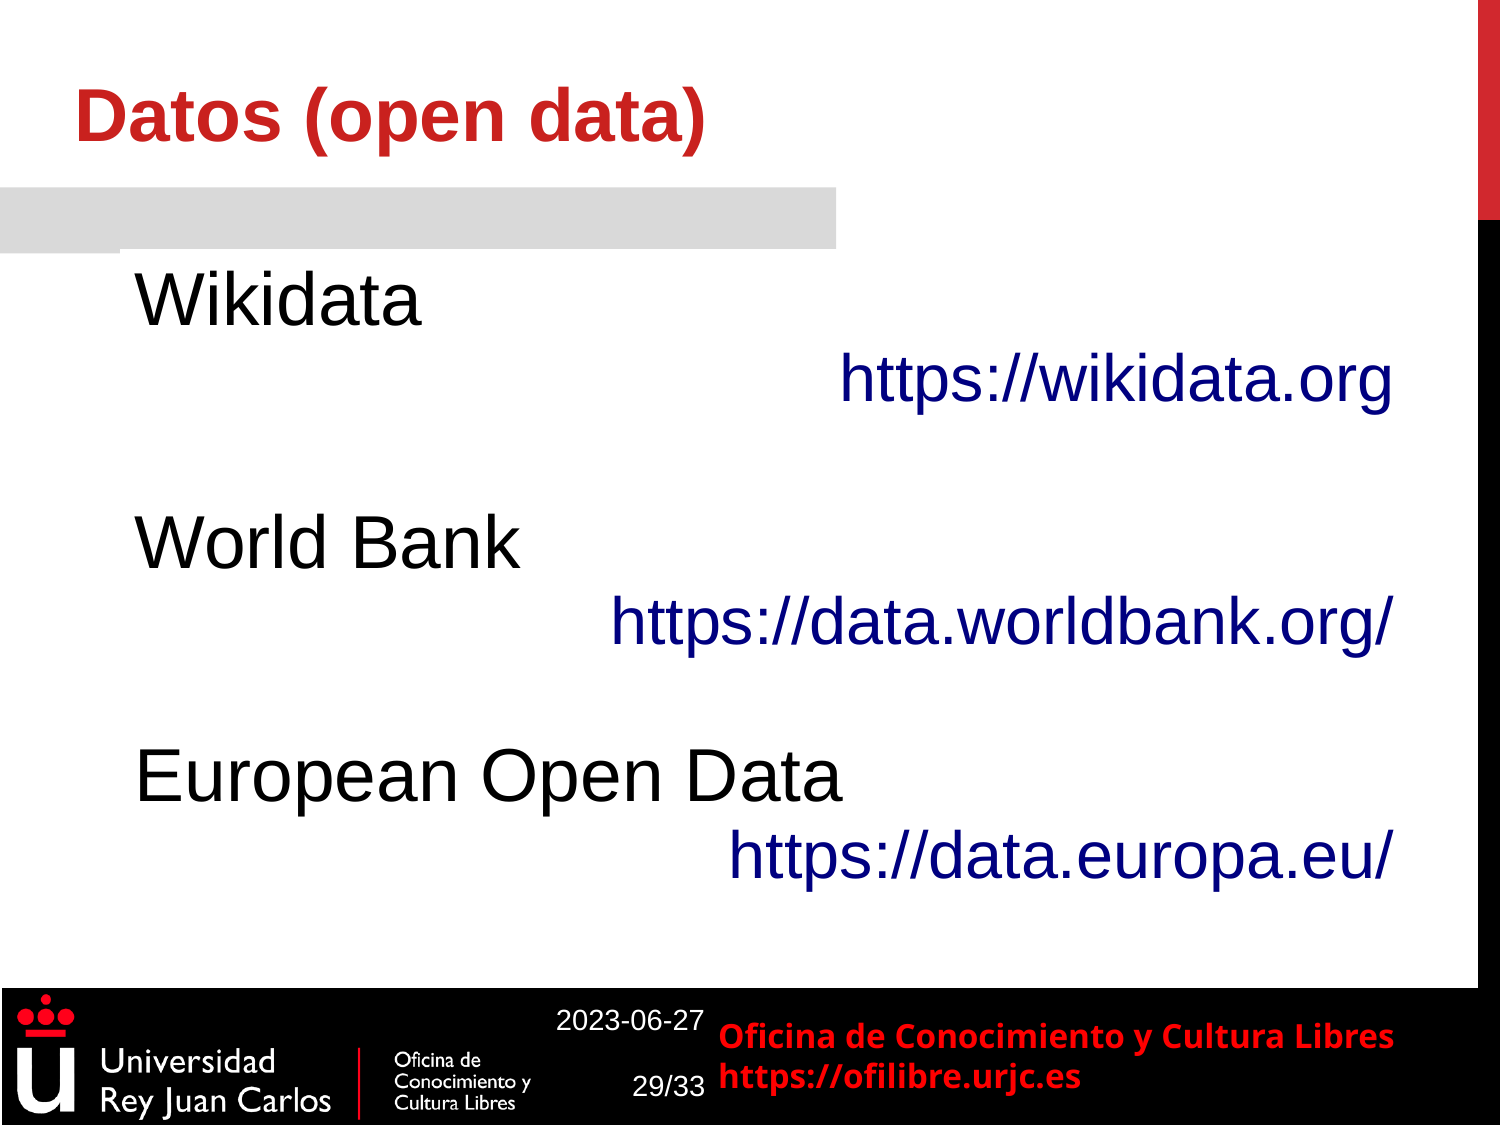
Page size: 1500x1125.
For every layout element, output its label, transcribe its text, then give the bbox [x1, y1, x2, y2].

text_box Datos (open data) [60, 66, 991, 249]
title [75, 7, 1425, 196]
text_box Wikidata https://wikidata.org World Bank https://data.worldbank.org/ European Open Data https://data.europa.eu/ [120, 249, 1411, 984]
picture [17, 994, 531, 1120]
